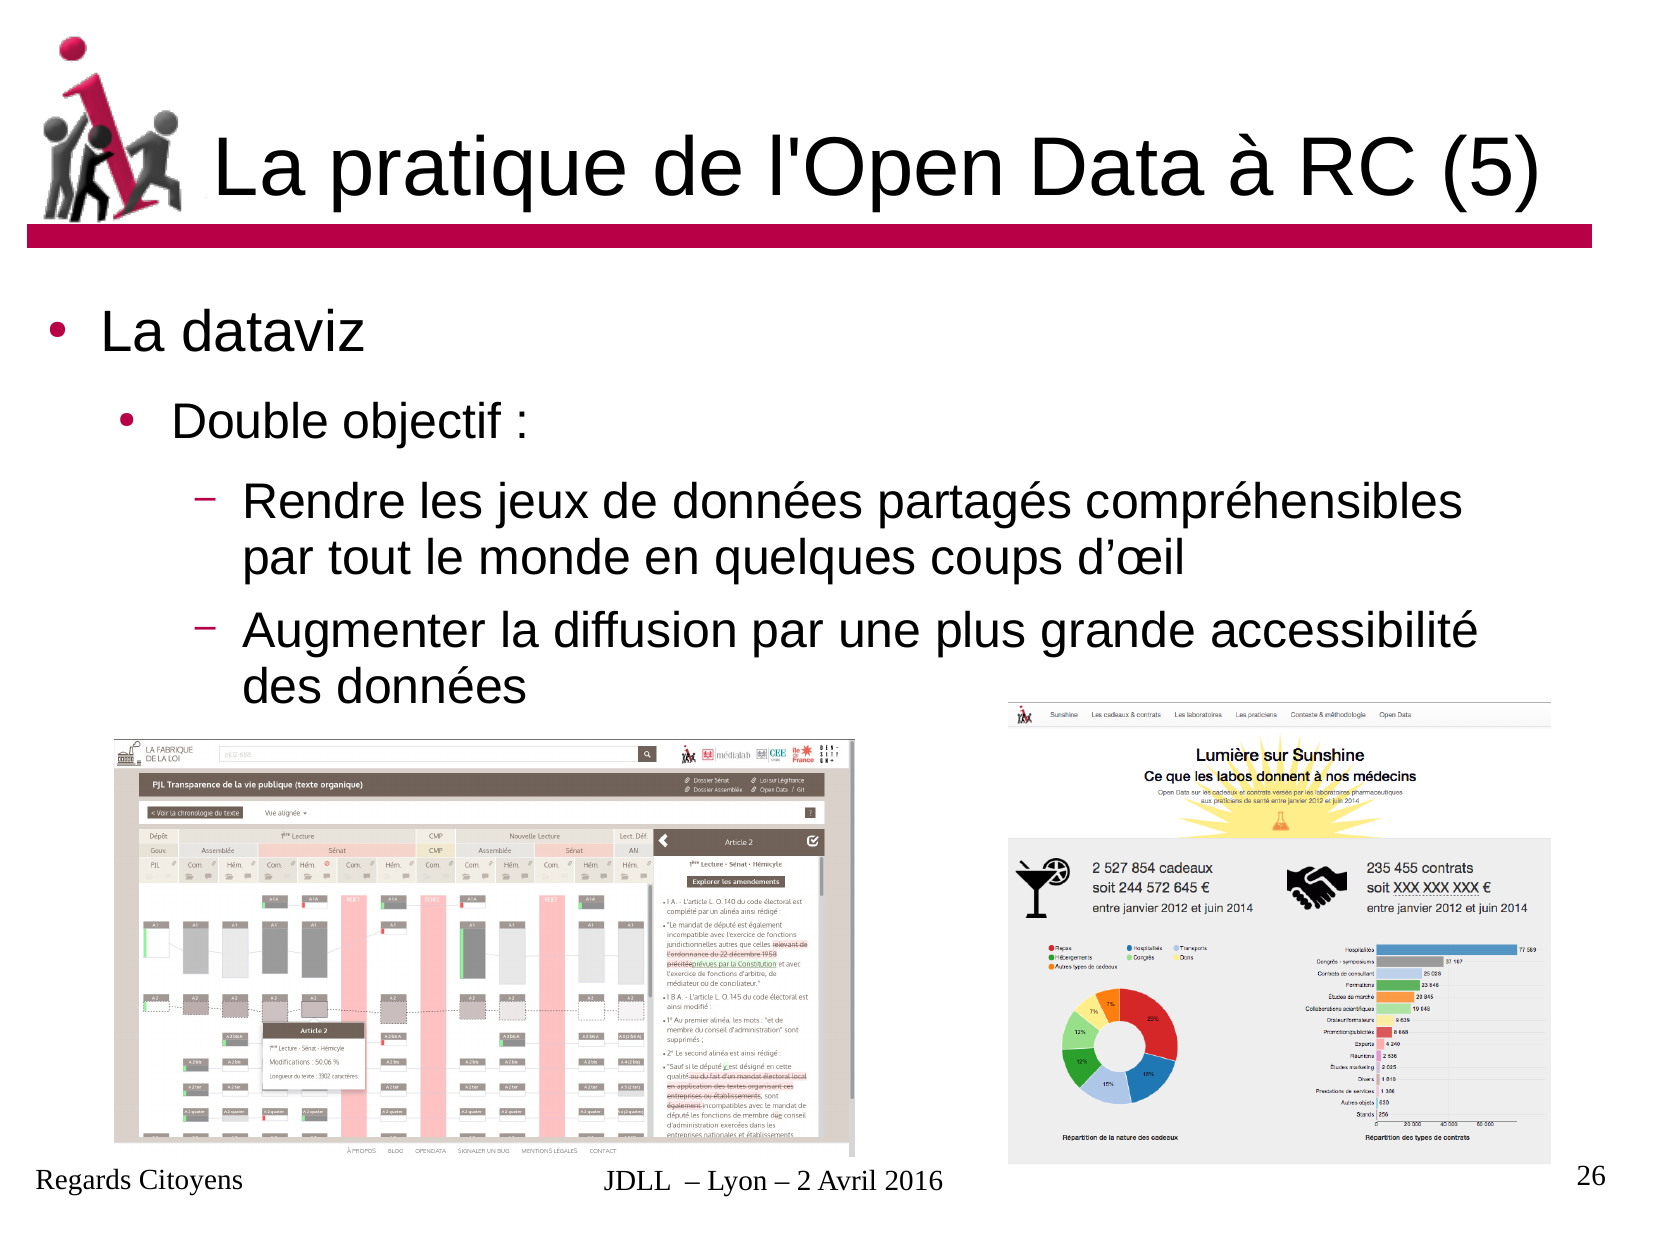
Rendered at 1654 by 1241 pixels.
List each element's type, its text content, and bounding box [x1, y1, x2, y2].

picture [27, 31, 208, 224]
title La pratique de l'Open Data à RC (5) [212, 70, 1648, 264]
picture [1008, 702, 1551, 1164]
list La dataviz Double objectif : Rendre les jeux de données partagés compréhensibles par tout le monde en quelques coups d’œil Augmenter la diffusion par une plus grande accessibilité des données [29, 194, 1654, 1052]
picture [114, 739, 856, 1157]
